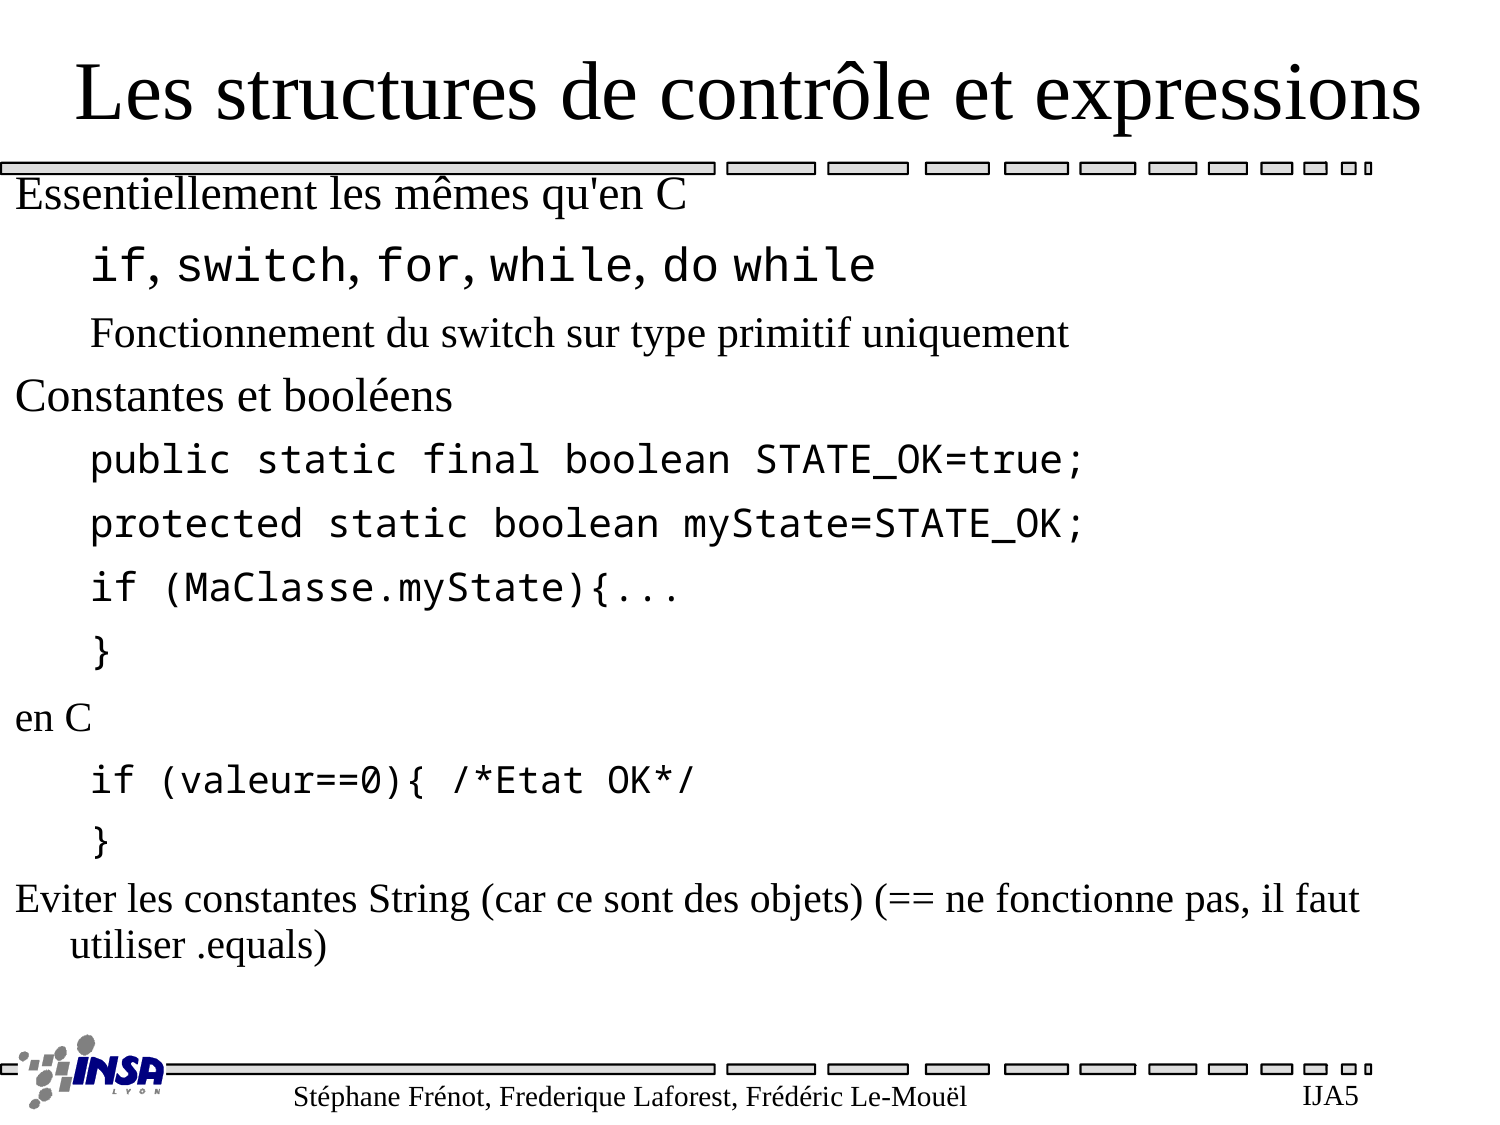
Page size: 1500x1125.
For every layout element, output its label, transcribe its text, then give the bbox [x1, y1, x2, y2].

list Essentiellement les mêmes qu'en C if, switch, for, while, do while Fonctionnement du switch sur type primitif uniquement Constantes et booléens public static final boolean STATE_OK=true; protected static boolean myState=STATE_OK; if (MaClasse.myState){... } en C if (valeur==0){ /*Etat OK*/ } Eviter les constantes String (car ce sont des objets) (== ne fonctionne pas, il faut utiliser .equals) [0, 162, 1500, 961]
title Les structures de contrôle et expressions [0, 0, 1500, 162]
